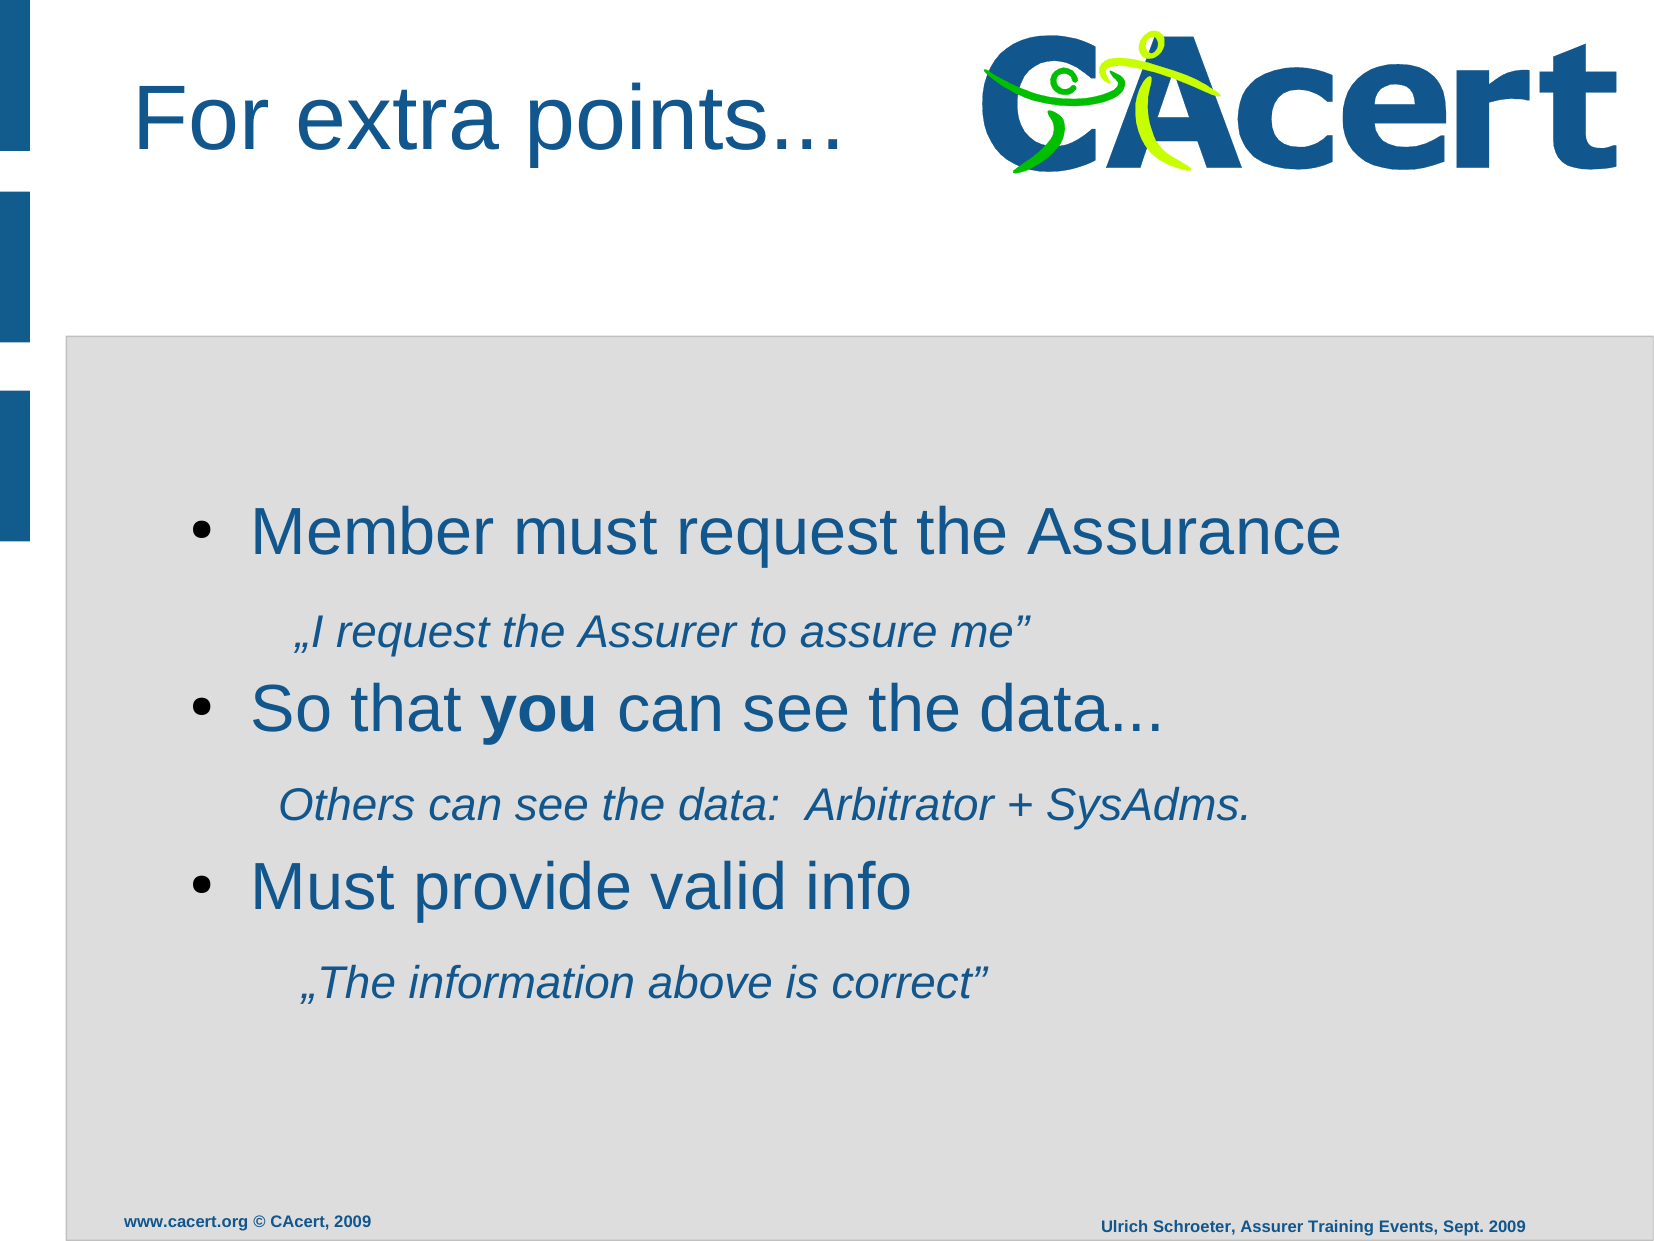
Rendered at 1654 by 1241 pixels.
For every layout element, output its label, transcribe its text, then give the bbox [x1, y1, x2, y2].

text_box Member must request the Assurance „I request the Assurer to assure me” So that you can see the data... Others can see the data: Arbitrator + SysAdms. Must provide valid info „The information above is correct” [175, 472, 1388, 1020]
text_box For extra points... [118, 59, 862, 180]
